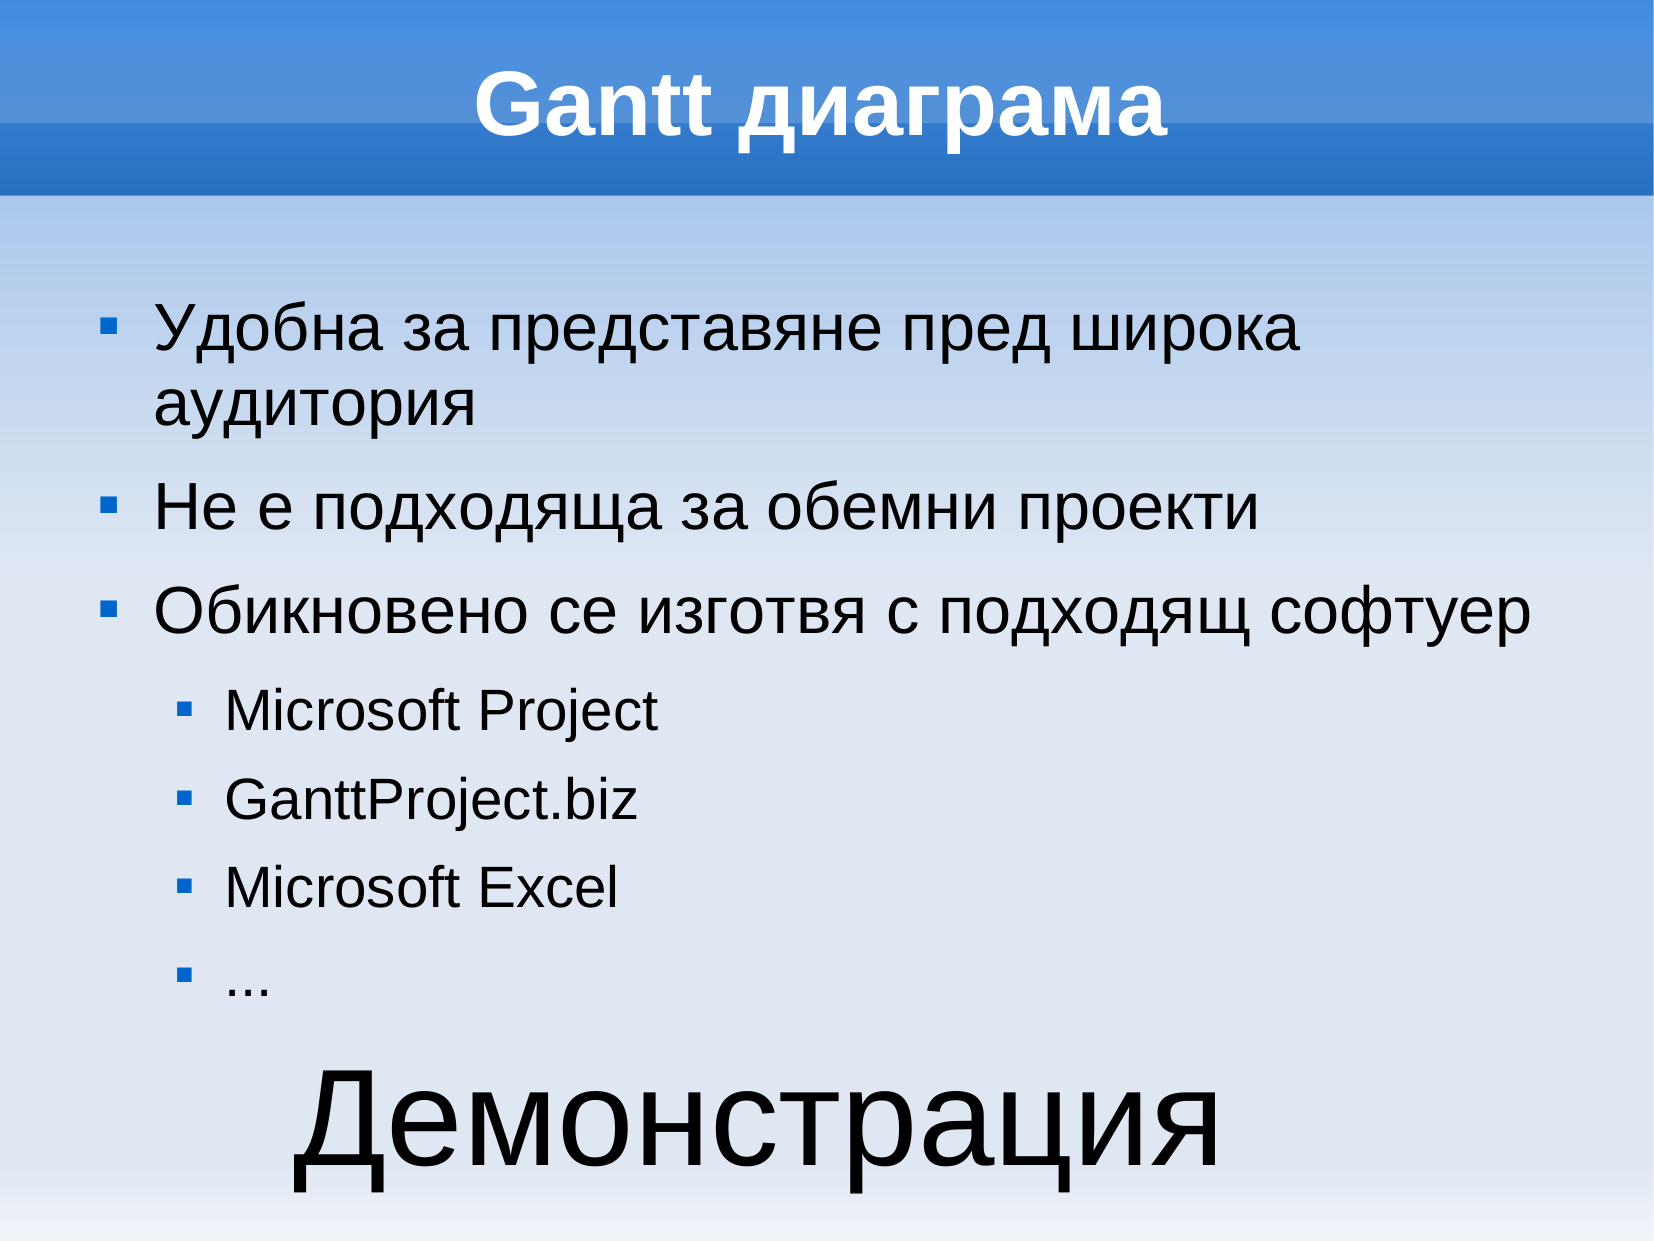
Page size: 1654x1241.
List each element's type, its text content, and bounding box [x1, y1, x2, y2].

title Gantt диаграма [76, 7, 1565, 200]
picture [0, 0, 1654, 1241]
text_box Демонстрация [279, 1033, 1241, 1203]
list Удобна за представяне пред широка аудитория Не е подходяща за обемни проекти Обикновено се изготвя с подходящ софтуер Microsoft Project GanttProject.biz Microsoft Excel ... [82, 290, 1571, 1094]
